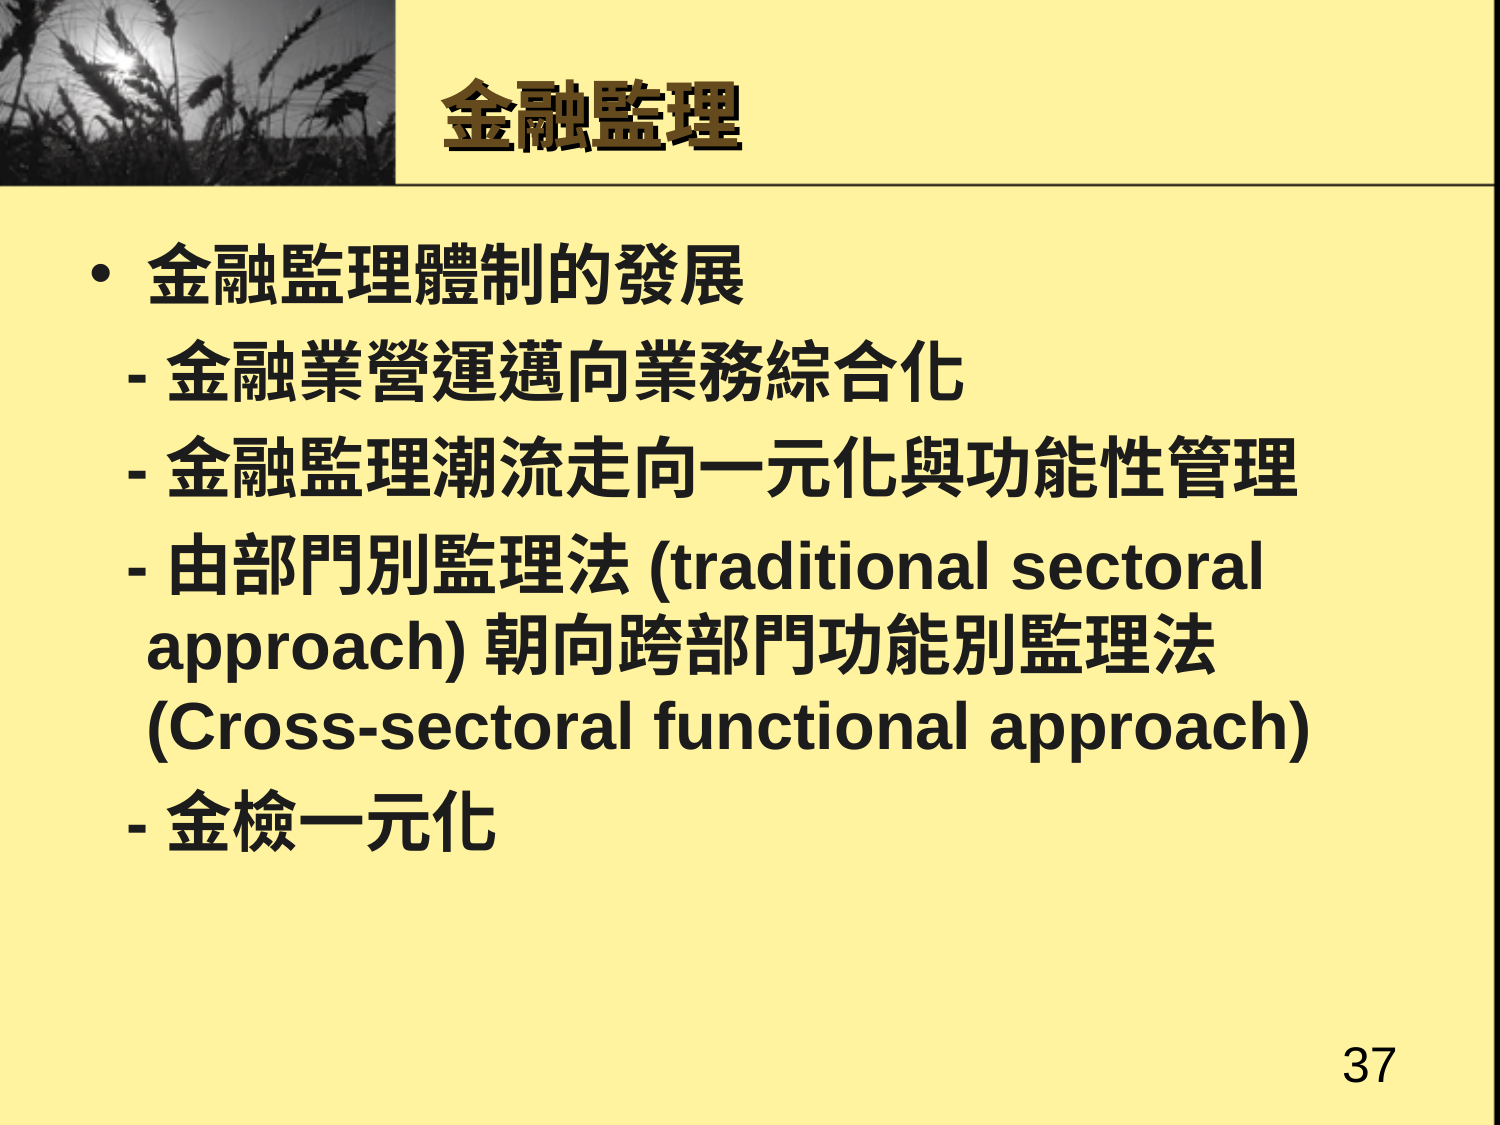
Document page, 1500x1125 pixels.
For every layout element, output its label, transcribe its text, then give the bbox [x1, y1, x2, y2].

title 金融監理 [424, 14, 1413, 211]
picture [0, 0, 1500, 1125]
list 金融監理體制的發展 -金融業營運邁向業務綜合化 -金融監理潮流走向一元化與功能性管理 -由部門別監理法(traditional sectoral approach)朝向跨部門功能別監理法(Cross-sectoral functional approach) -金檢一元化 [75, 224, 1413, 976]
